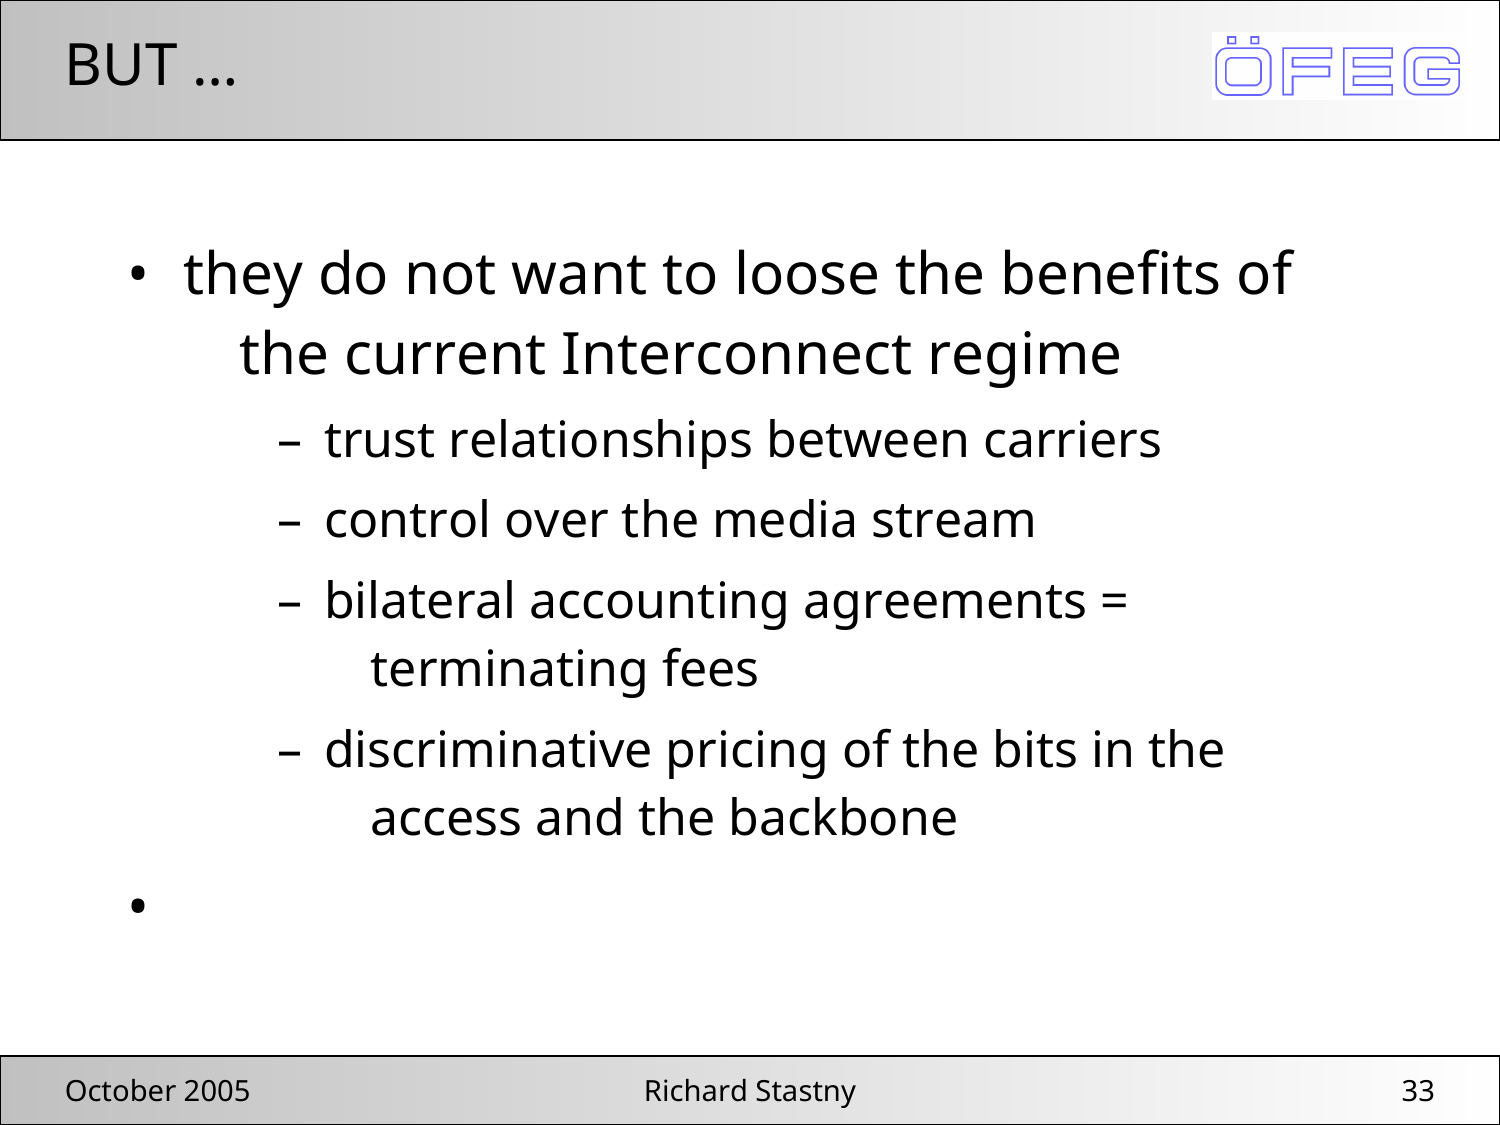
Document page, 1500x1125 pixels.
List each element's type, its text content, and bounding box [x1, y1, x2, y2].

list they do not want to loose the benefits of the current Interconnect regime trust relationships between carriers control over the media stream bilateral accounting agreements = terminating fees discriminative pricing of the bits in the access and the backbone [112, 224, 1388, 901]
picture [1212, 32, 1463, 100]
title BUT … [50, 19, 1176, 106]
